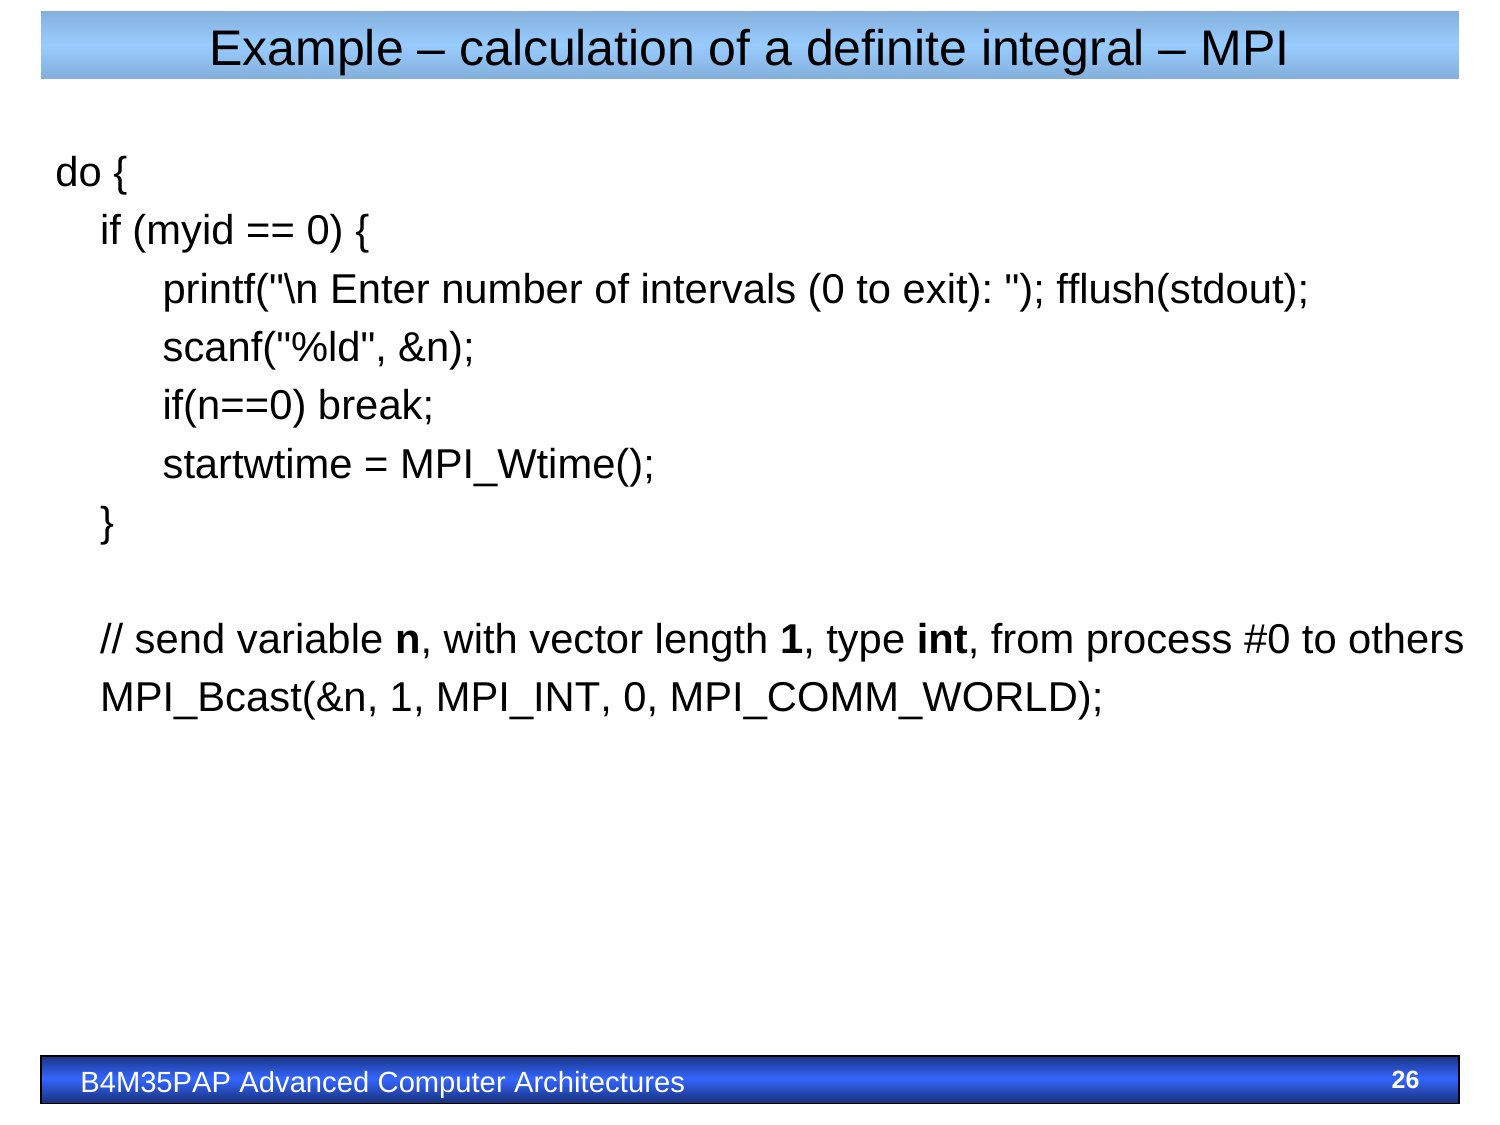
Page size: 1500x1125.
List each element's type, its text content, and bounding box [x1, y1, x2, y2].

list do { if (myid == 0) { printf("\n Enter number of intervals (0 to exit): "); fflush(stdout); scanf("%ld", &n); if(n==0) break; startwtime = MPI_Wtime(); } // send variable n, with vector length 1, type int, from process #0 to others MPI_Bcast(&n, 1, MPI_INT, 0, MPI_COMM_WORLD); [17, 78, 1500, 1024]
title Example – calculation of a definite integral – MPI [41, 11, 1459, 78]
